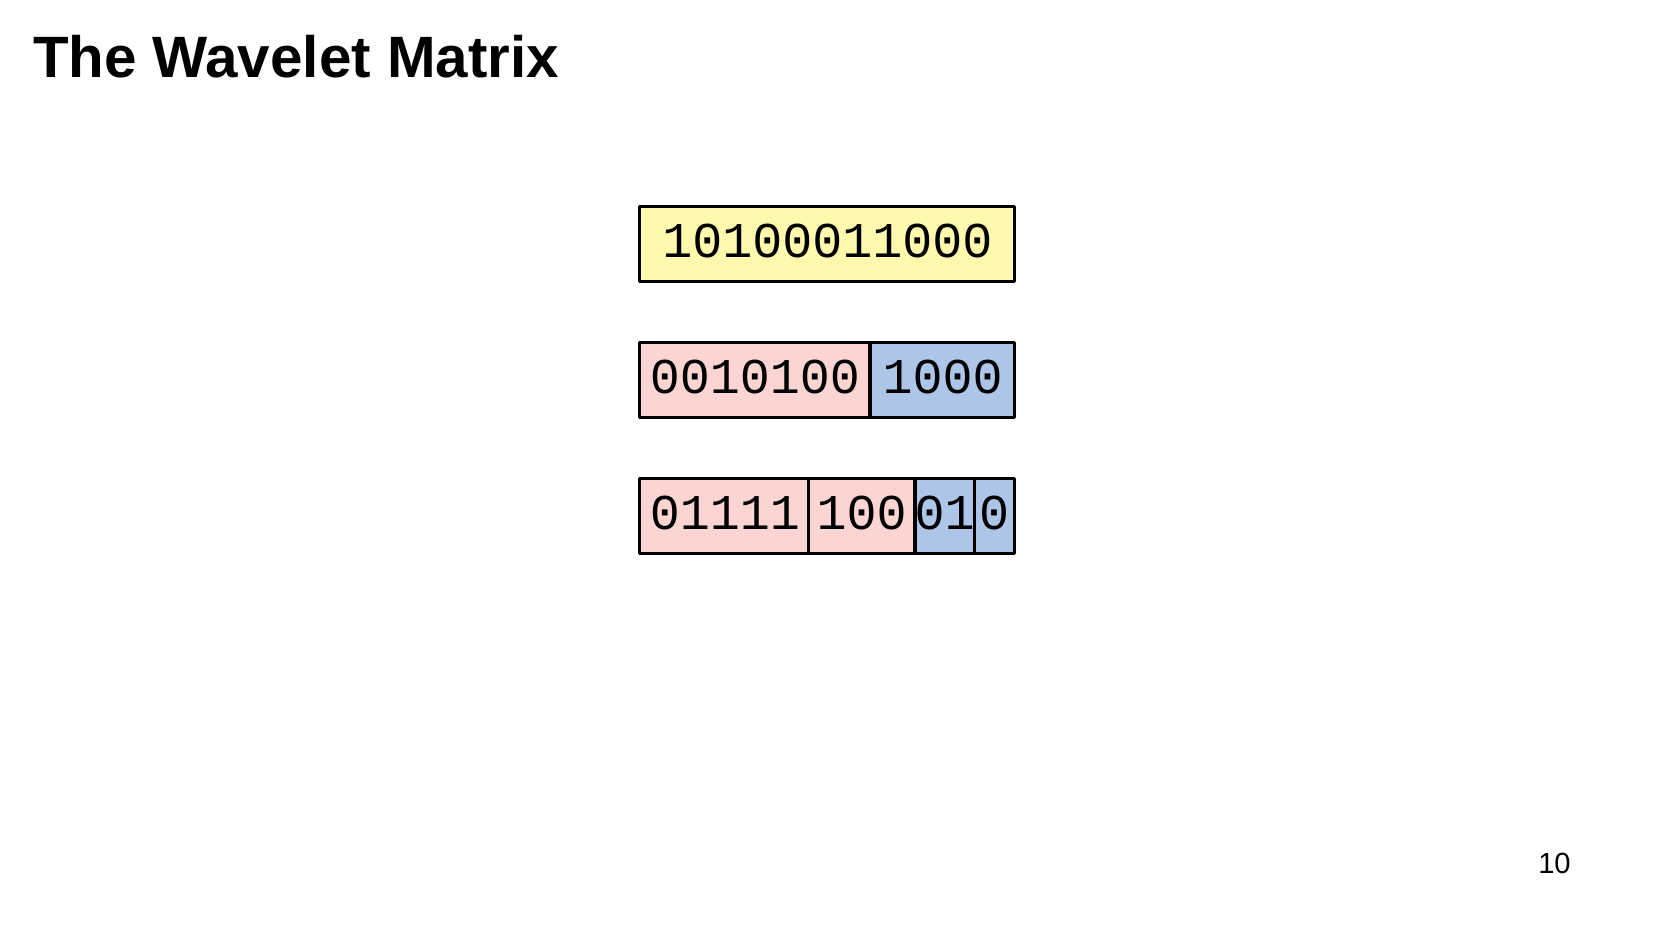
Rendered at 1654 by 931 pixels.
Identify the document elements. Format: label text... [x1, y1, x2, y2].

text_box 0 [974, 478, 1015, 554]
text_box 01111 [639, 478, 808, 554]
text_box The Wavelet Matrix [18, 17, 575, 98]
text_box 100 [808, 478, 916, 554]
text_box 01 [916, 478, 974, 554]
text_box 1000 [869, 342, 1015, 418]
text_box 0010100 [639, 342, 869, 418]
text_box 10100011000 [639, 206, 1015, 282]
